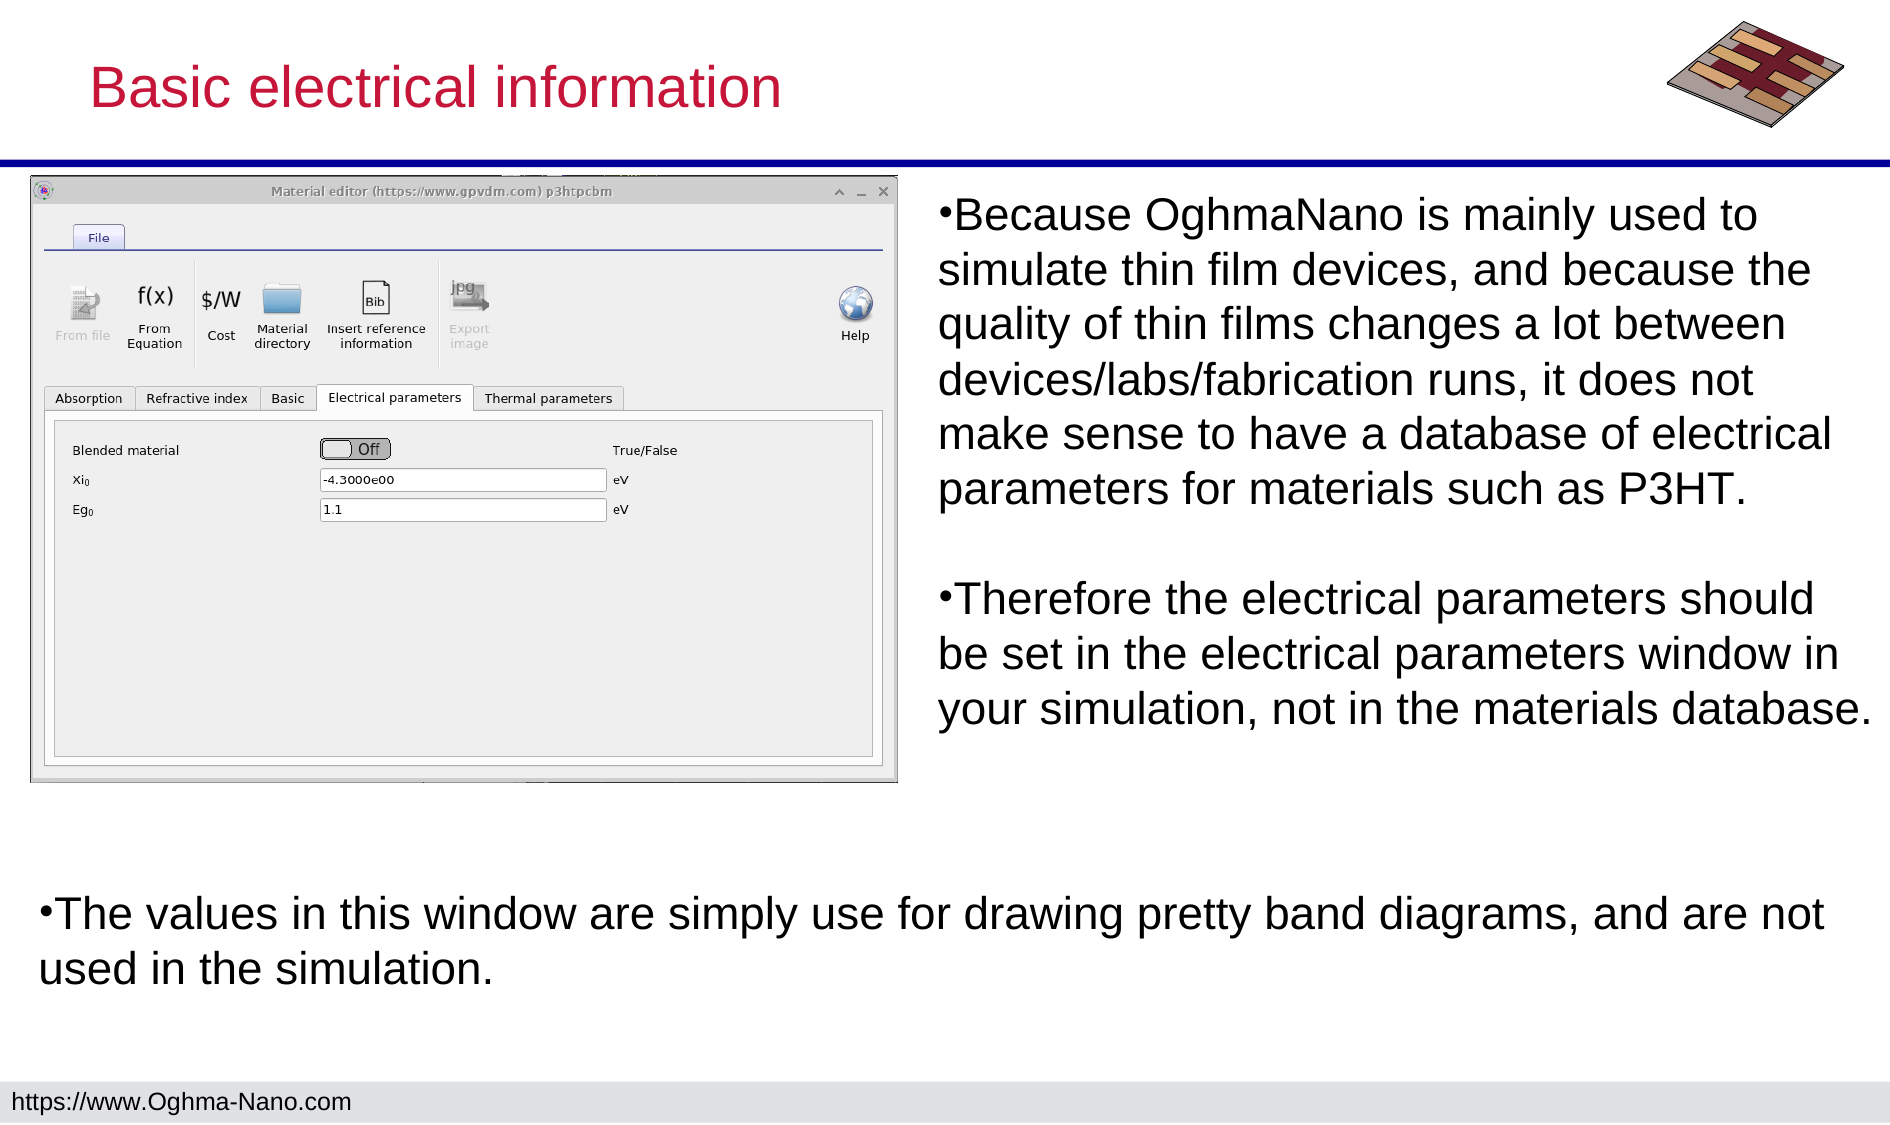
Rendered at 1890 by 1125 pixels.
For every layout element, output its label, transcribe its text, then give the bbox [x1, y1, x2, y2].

text_box The values in this window are simply use for drawing pretty band diagrams, and are not used in the simulation. [23, 876, 1856, 1004]
picture [30, 175, 898, 783]
title Basic electrical information [74, 34, 1634, 140]
text_box Because OghmaNano is mainly used to simulate thin film devices, and because the quality of thin films changes a lot between devices/labs/fabrication runs, it does not make sense to have a database of electrical parameters for materials such as P3HT. Therefore the electrical parameters should be set in the electrical parameters window in your simulation, not in the materials database. [923, 176, 1890, 822]
